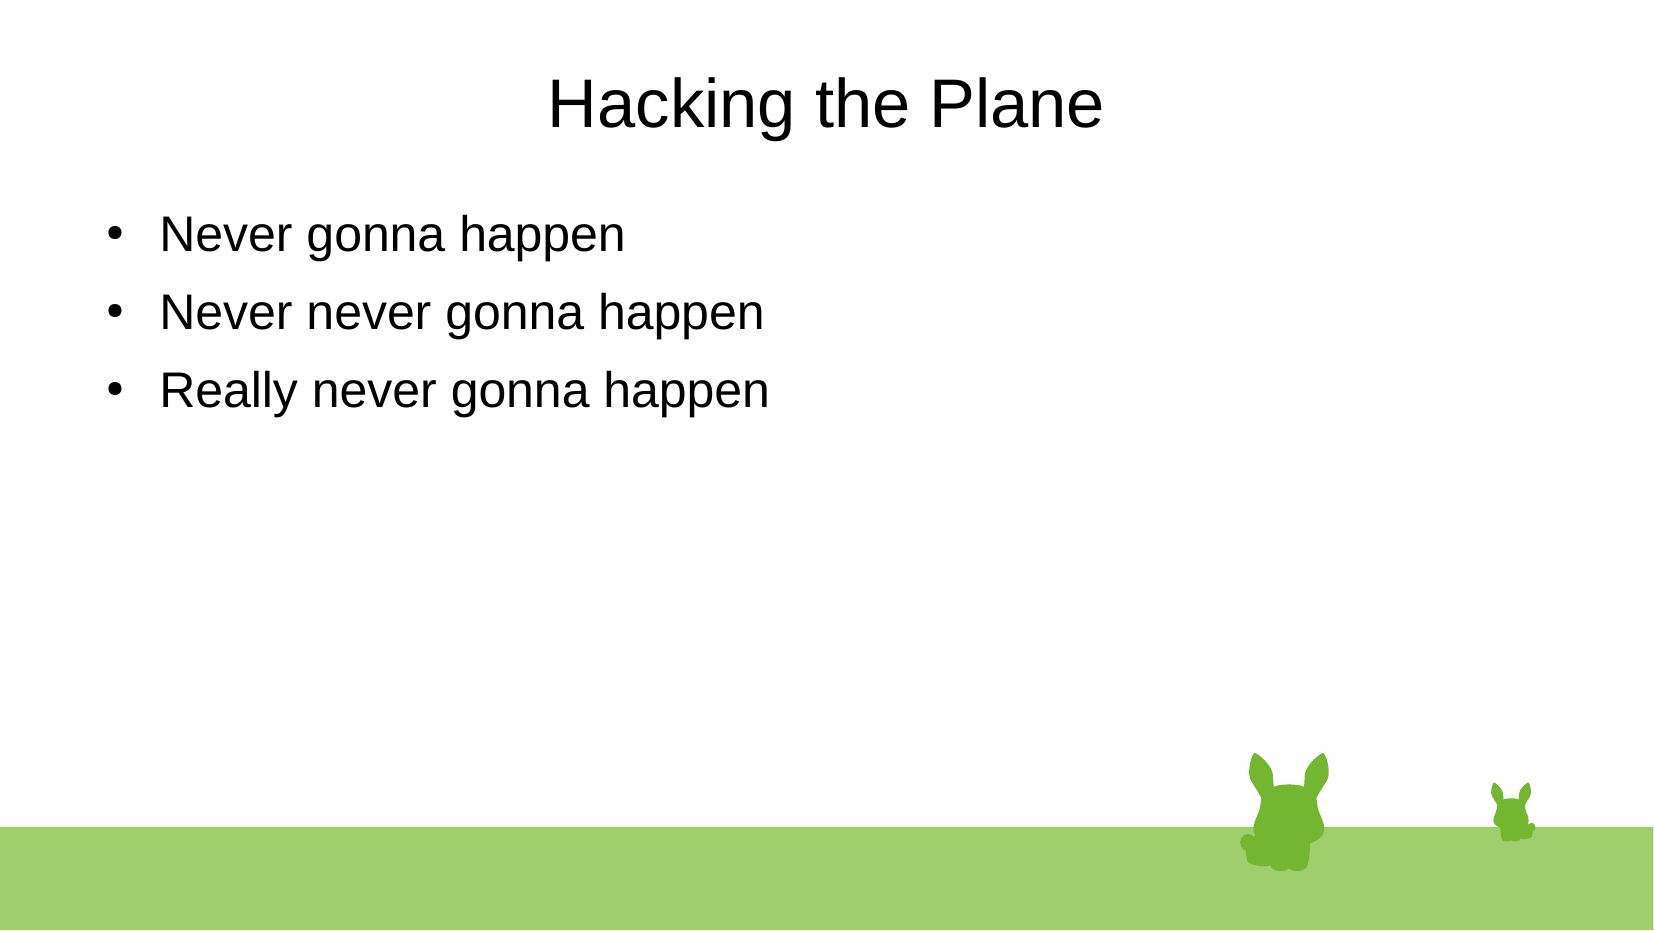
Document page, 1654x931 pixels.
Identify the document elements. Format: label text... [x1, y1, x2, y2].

list Never gonna happen Never never gonna happen Really never gonna happen [88, 206, 1565, 739]
title Hacking the Plane [88, 29, 1565, 178]
